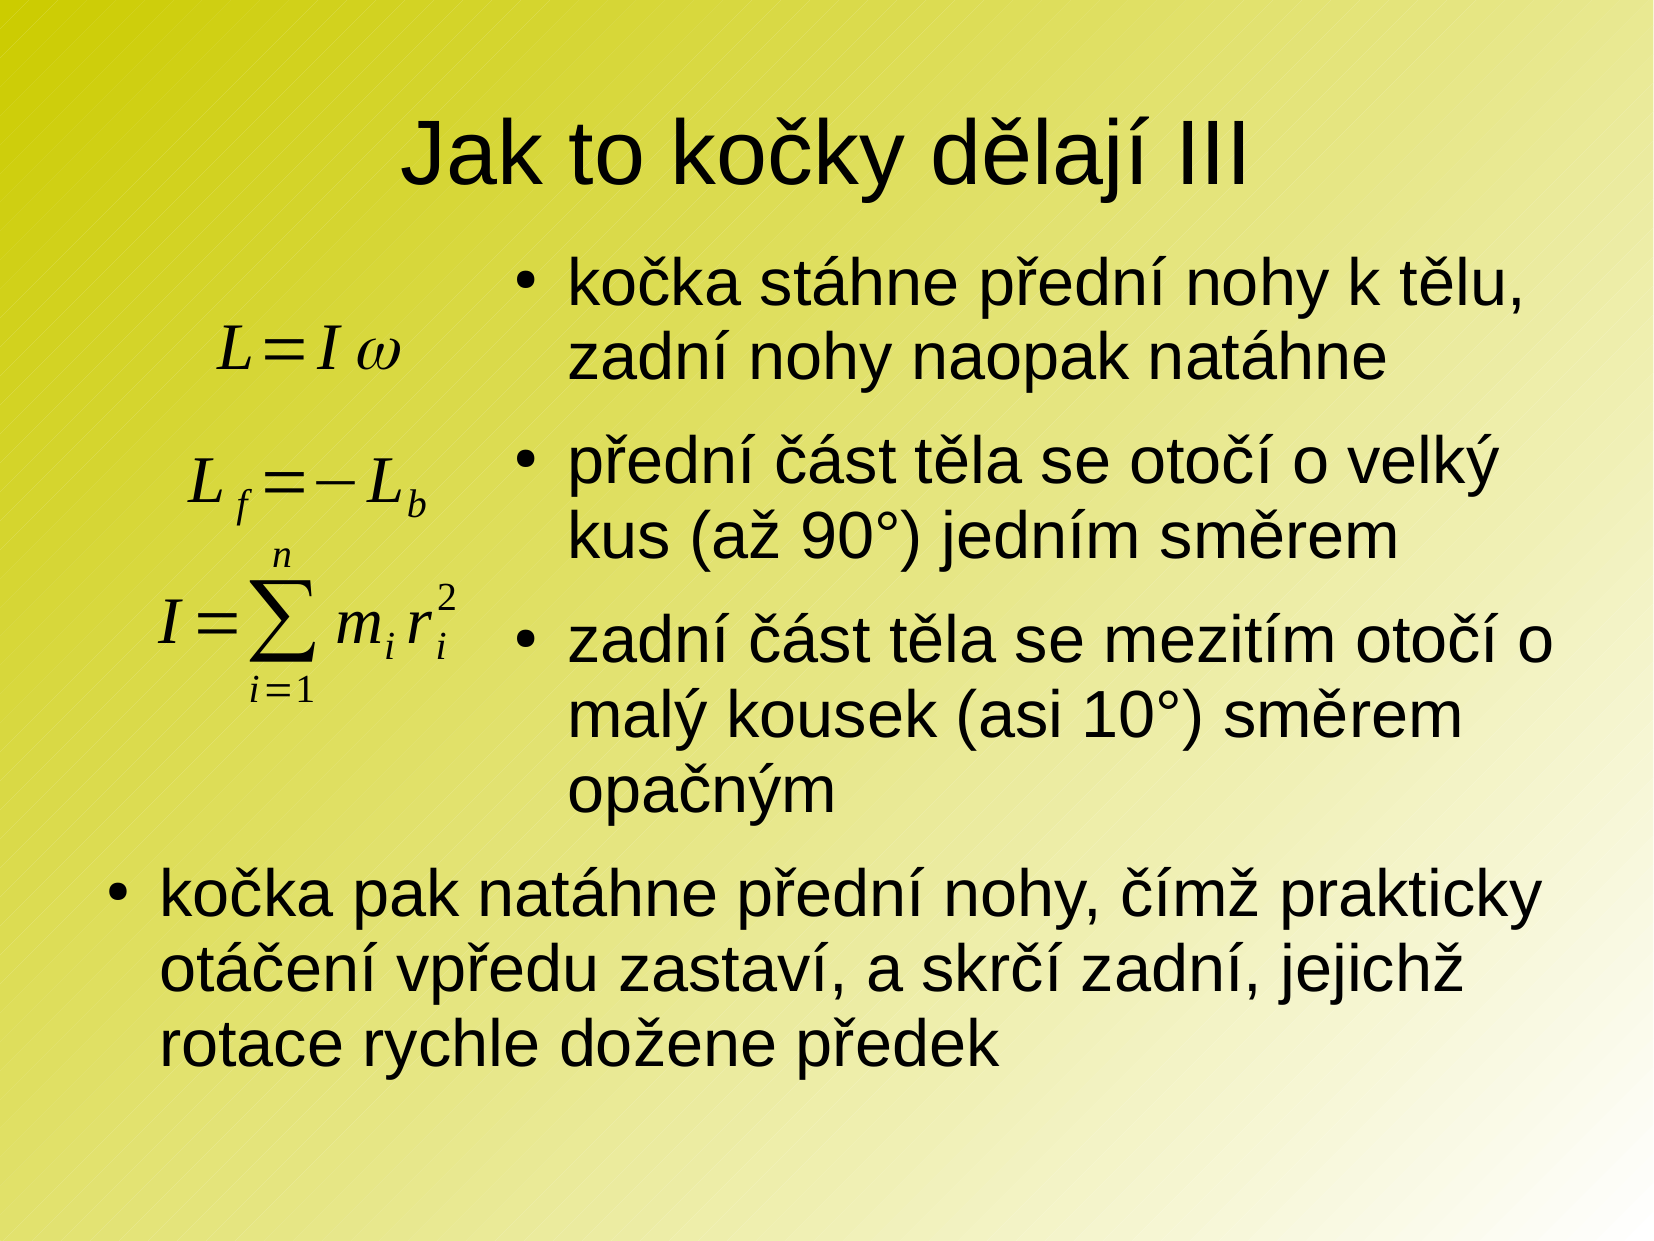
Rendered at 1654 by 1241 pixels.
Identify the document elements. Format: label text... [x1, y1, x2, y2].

chart [147, 531, 463, 712]
chart [206, 310, 404, 384]
list kočka stáhne přední nohy k tělu, zadní nohy naopak natáhne přední část těla se otočí o velký kus (až 90°) jedním směrem zadní část těla se mezitím otočí o malý kousek (asi 10°) směrem opačným [496, 244, 1565, 856]
chart [177, 442, 433, 528]
title Jak to kočky dělají III [82, 49, 1571, 257]
list kočka pak natáhne přední nohy, čímž prakticky otáčení vpředu zastaví, a skrčí zadní, jejichž rotace rychle dožene předek [88, 856, 1565, 1123]
